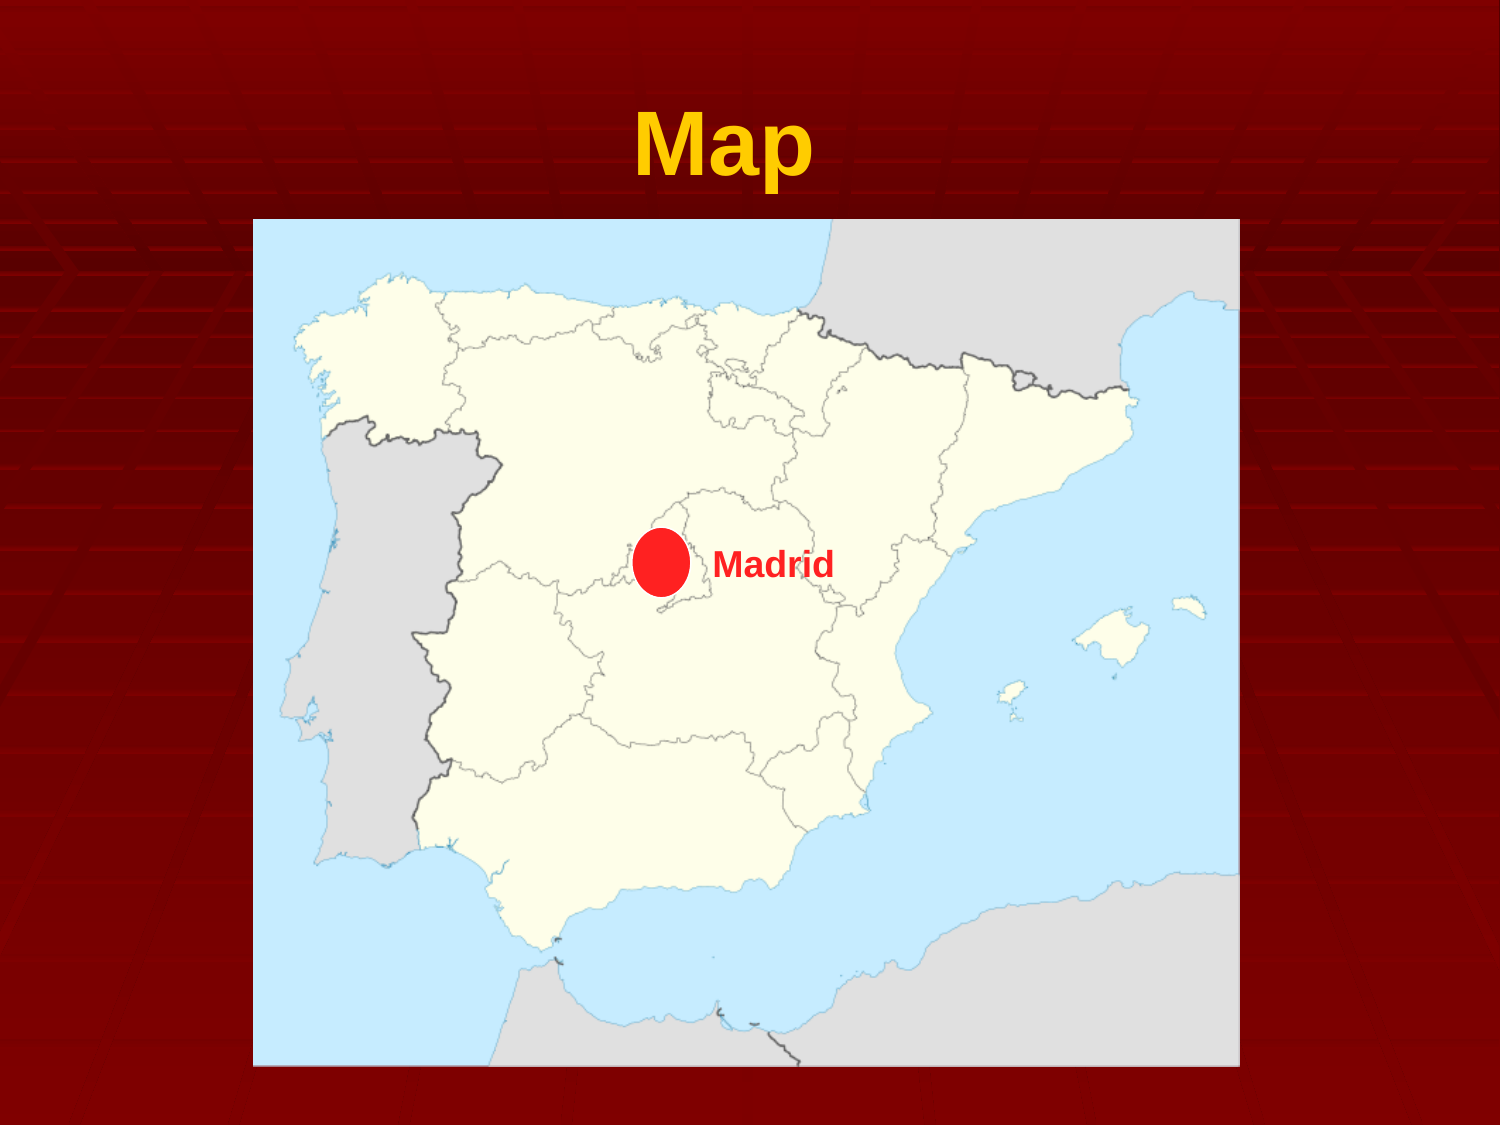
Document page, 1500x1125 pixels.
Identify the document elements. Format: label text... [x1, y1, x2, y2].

text_box Madrid [697, 532, 851, 593]
text_box [631, 527, 691, 598]
picture [253, 219, 1240, 1067]
title Map [74, 44, 1425, 233]
